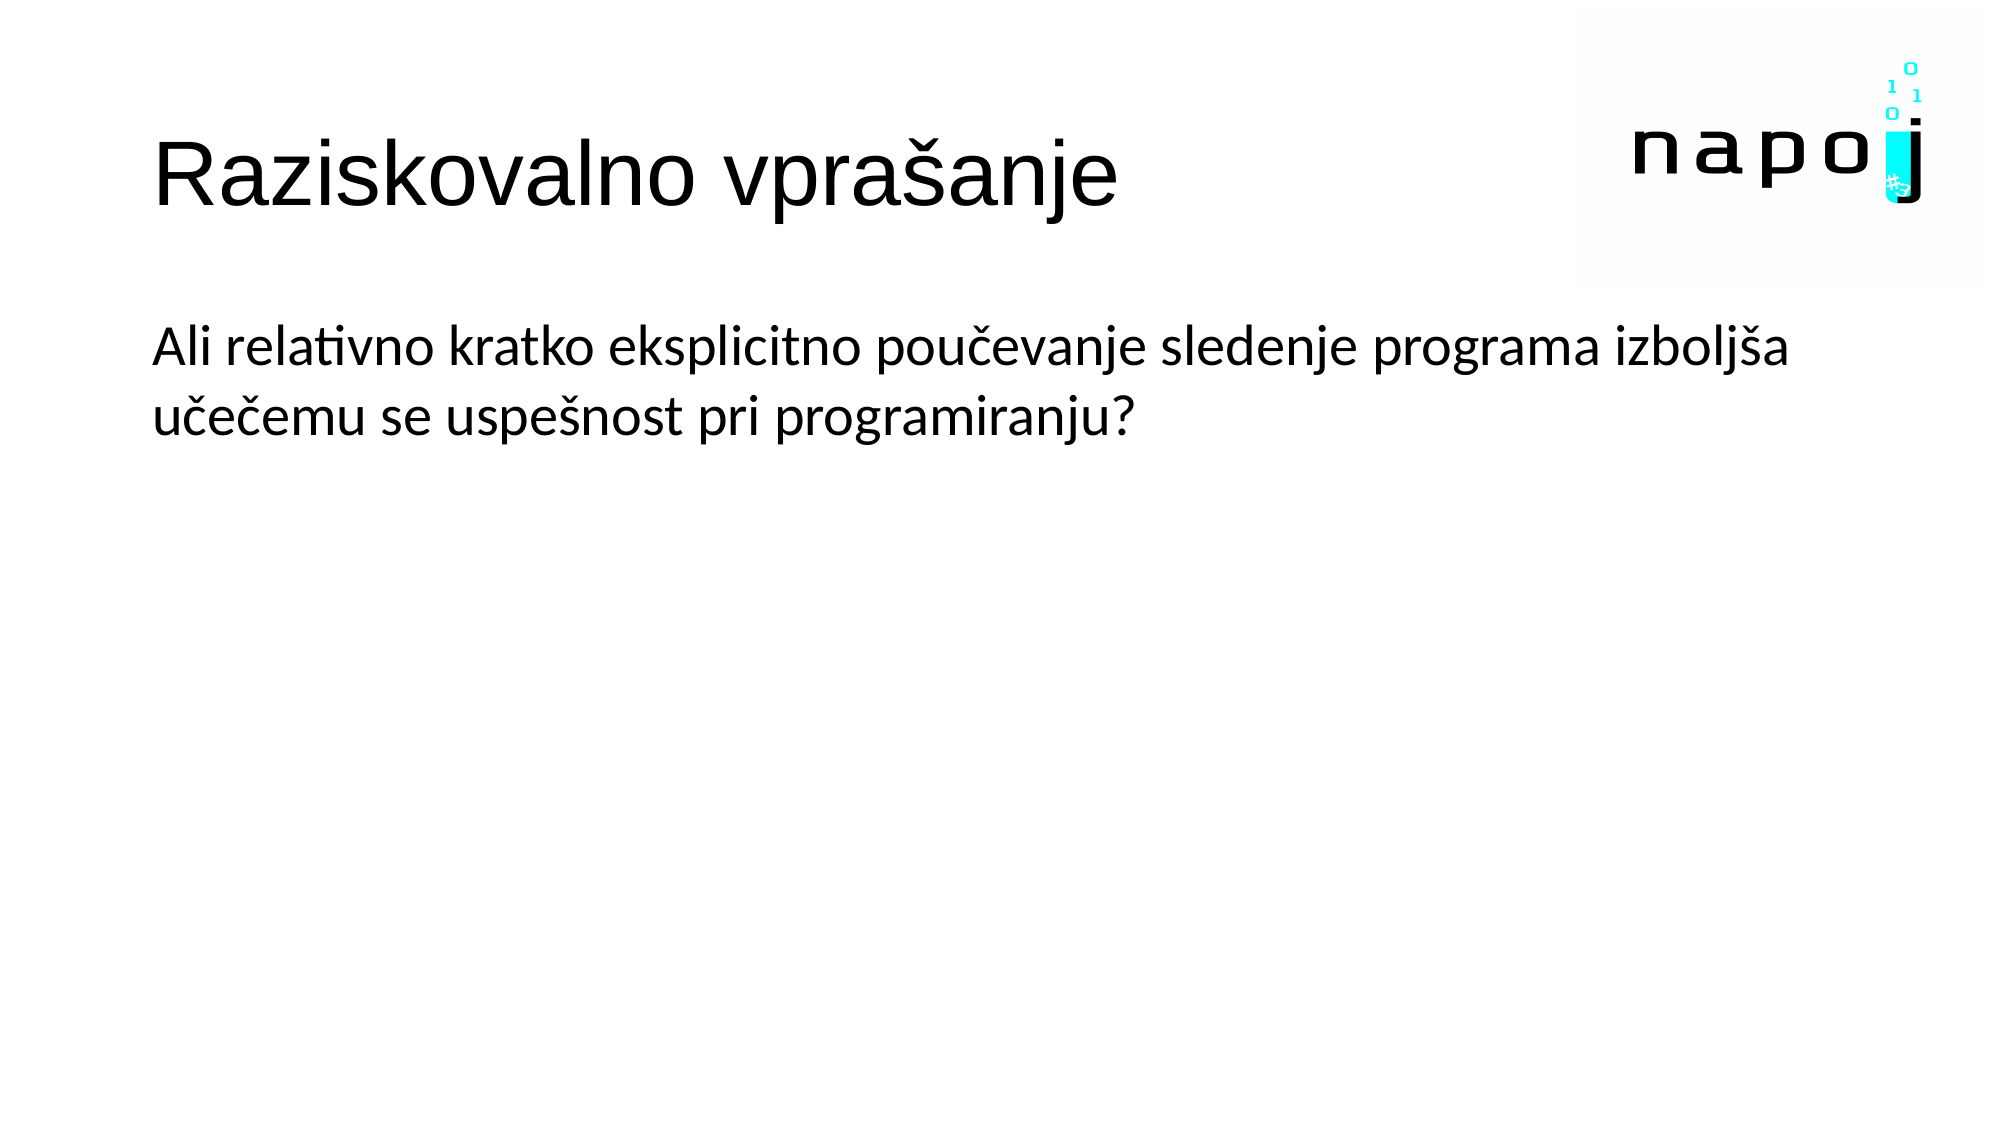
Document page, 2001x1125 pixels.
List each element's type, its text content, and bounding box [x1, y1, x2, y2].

picture [1572, 4, 1985, 286]
title Raziskovalno vprašanje [137, 59, 1863, 278]
list Ali relativno kratko eksplicitno poučevanje sledenje programa izboljša učečemu se uspešnost pri programiranju? [137, 299, 1863, 1014]
